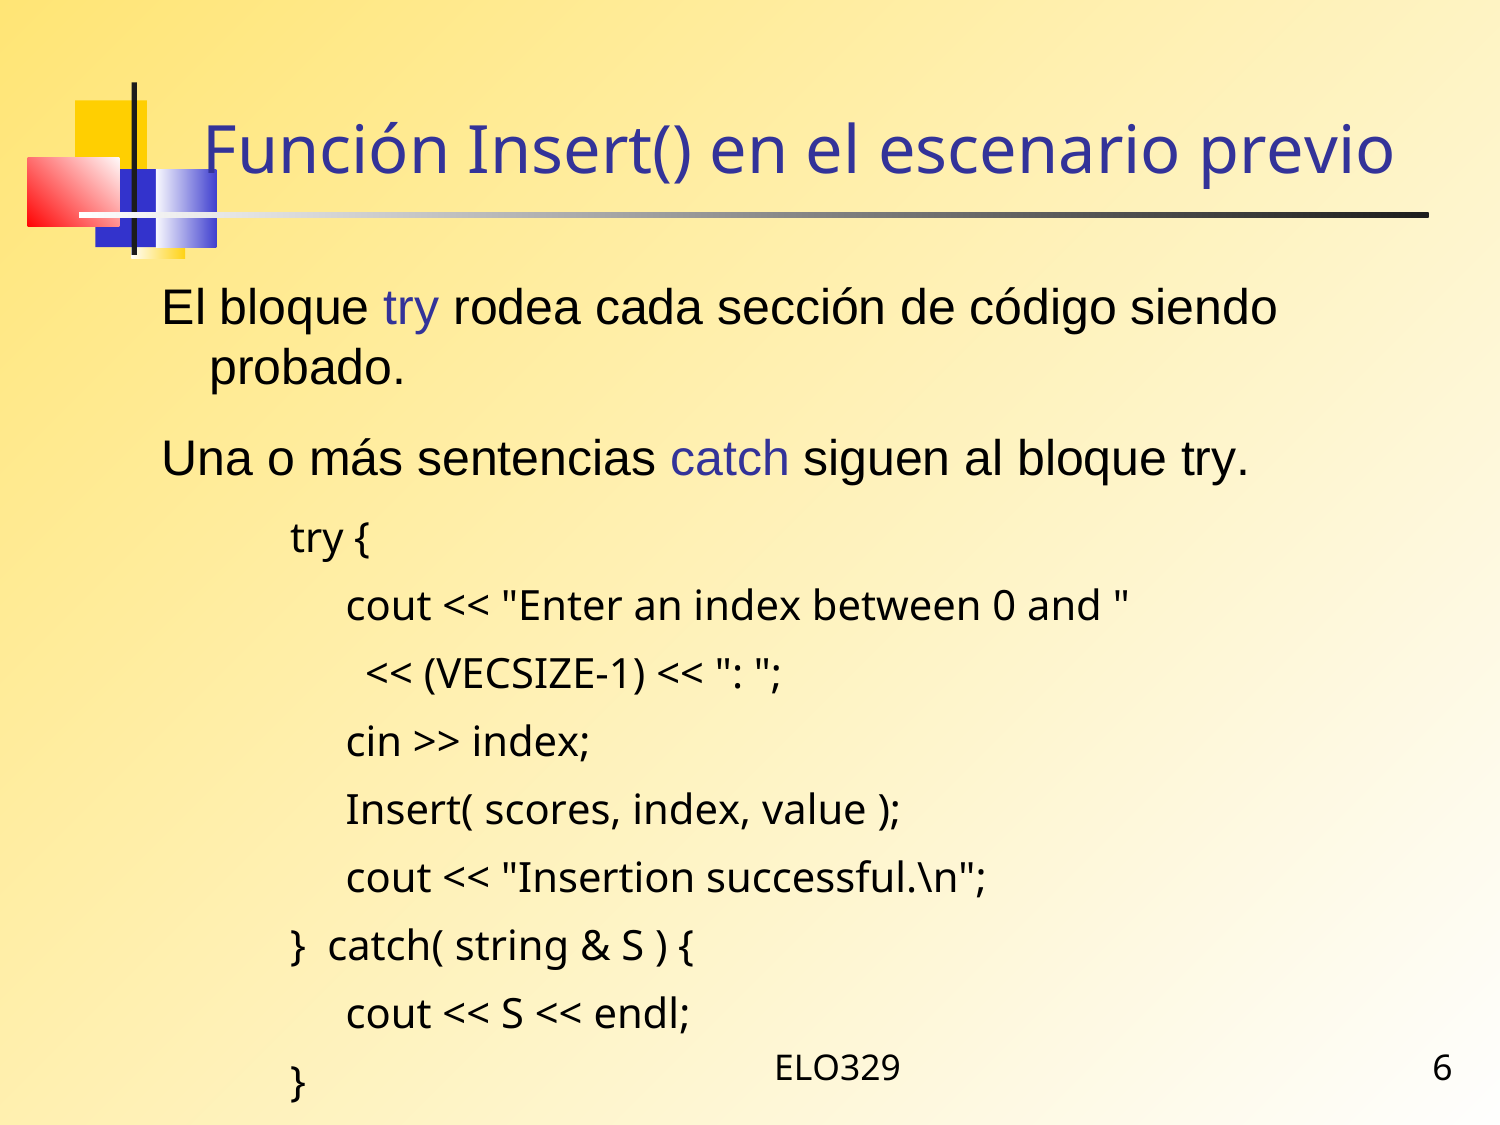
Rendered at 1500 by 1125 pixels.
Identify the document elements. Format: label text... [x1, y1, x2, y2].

title Función Insert() en el escenario previo [187, 37, 1466, 201]
list try { cout << "Enter an index between 0 and " << (VECSIZE-1) << ": "; cin >> index; Insert( scores, index, value ); cout << "Insertion successful.\n"; } catch( string & S ) { cout << S << endl; } [275, 499, 1463, 1125]
text_box El bloque try rodea cada sección de código siendo probado. Una o más sentencias catch siguen al bloque try. [137, 266, 1450, 494]
